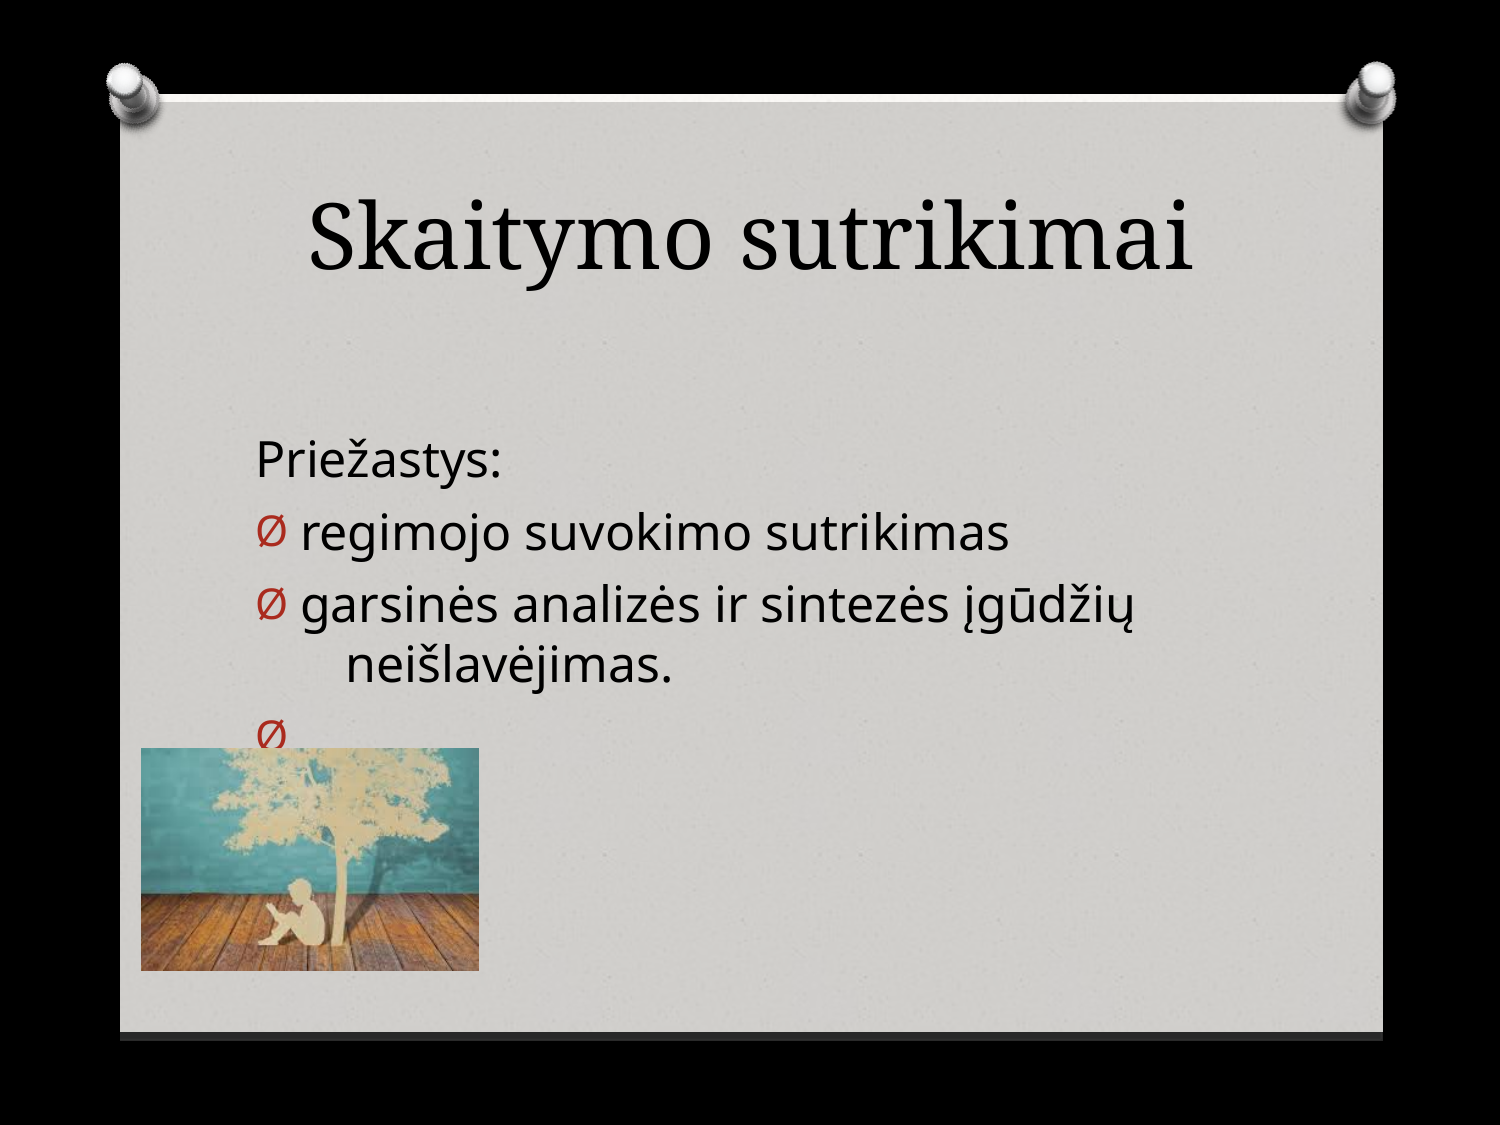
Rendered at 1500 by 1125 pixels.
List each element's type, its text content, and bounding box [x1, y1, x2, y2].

title Skaitymo sutrikimai [179, 134, 1323, 332]
picture [141, 748, 479, 971]
list Priežastys: regimojo suvokimo sutrikimas garsinės analizės ir sintezės įgūdžių neišlavėjimas. [240, 347, 1257, 939]
